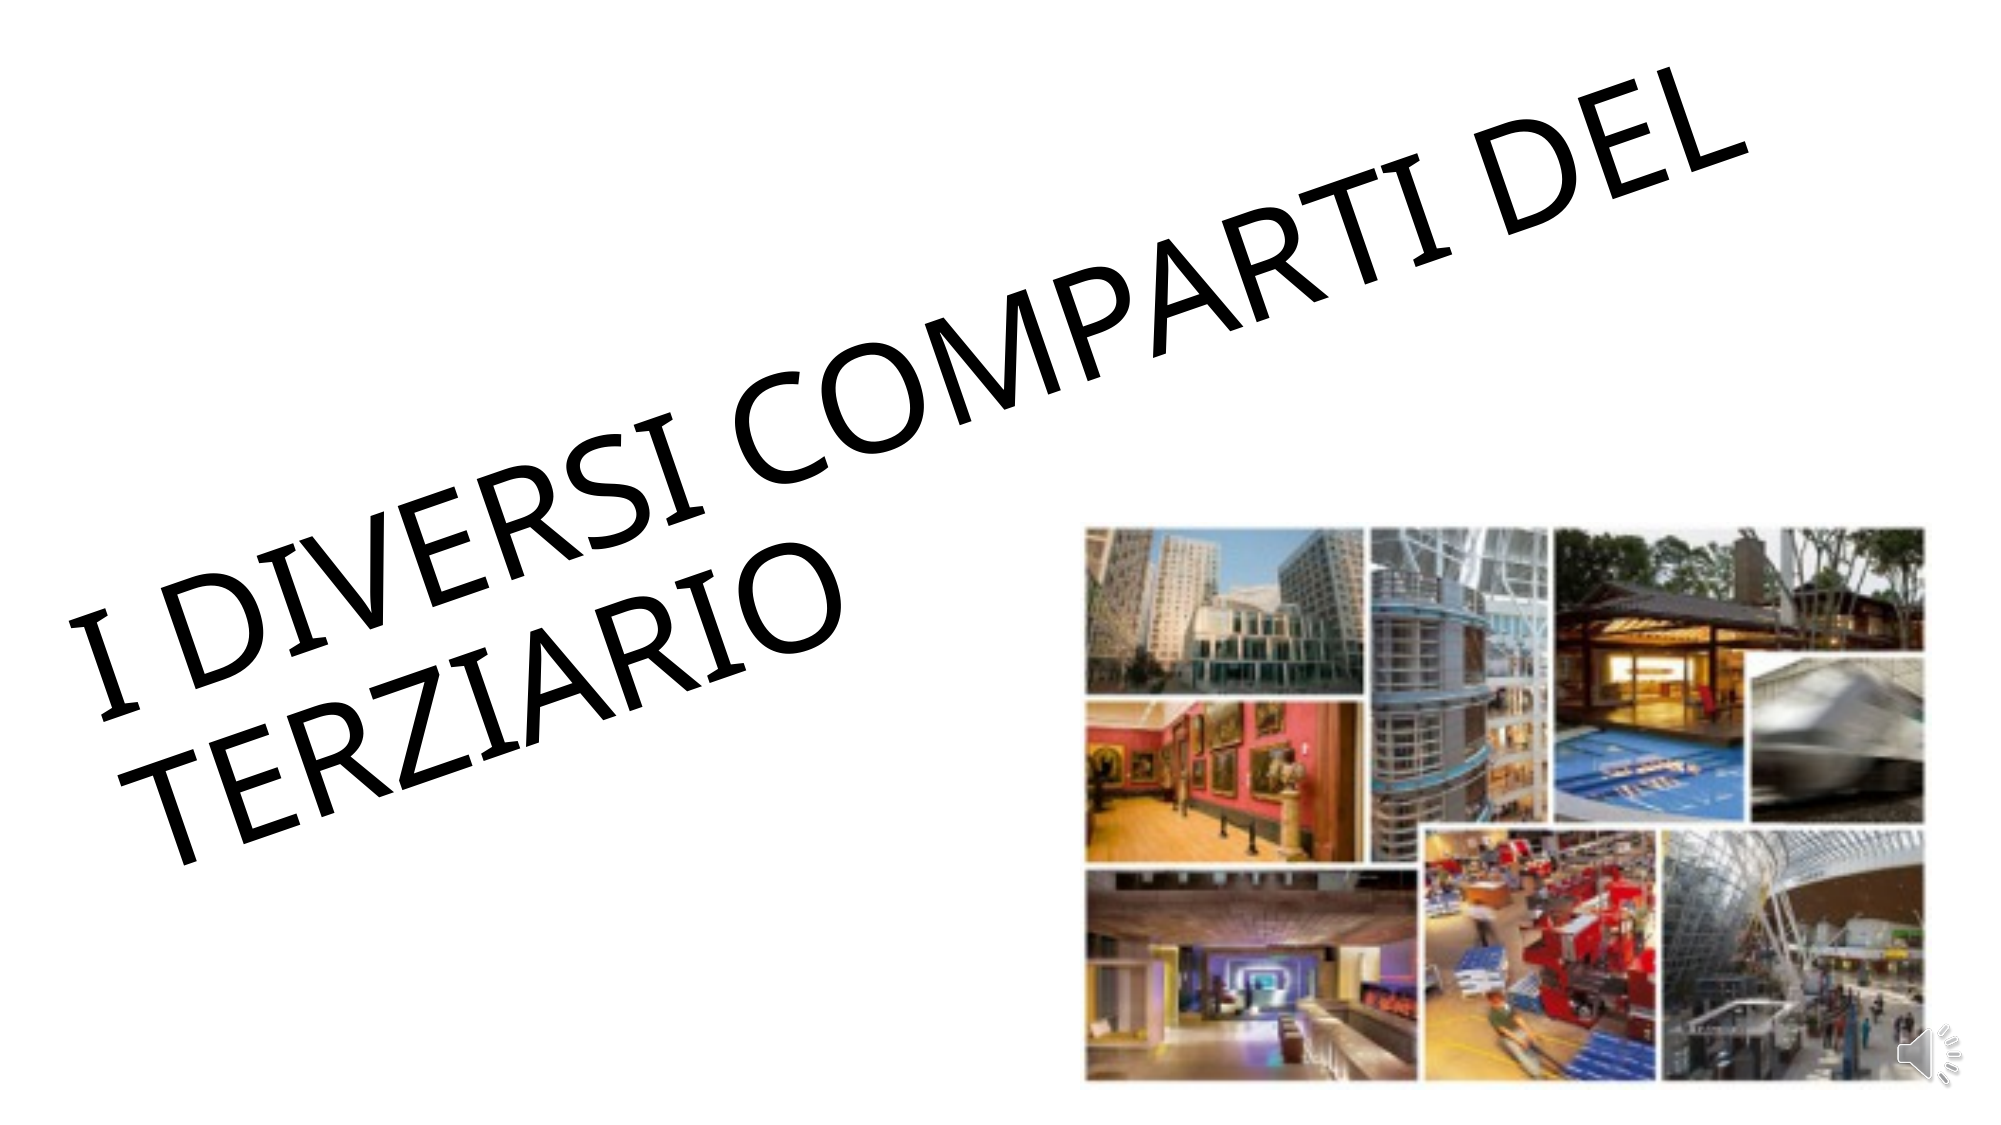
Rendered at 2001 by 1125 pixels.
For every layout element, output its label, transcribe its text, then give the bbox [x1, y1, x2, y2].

picture [1080, 522, 1965, 1090]
title I DIVERSI COMPARTI DEL TERZIARIO [39, 0, 1992, 1063]
